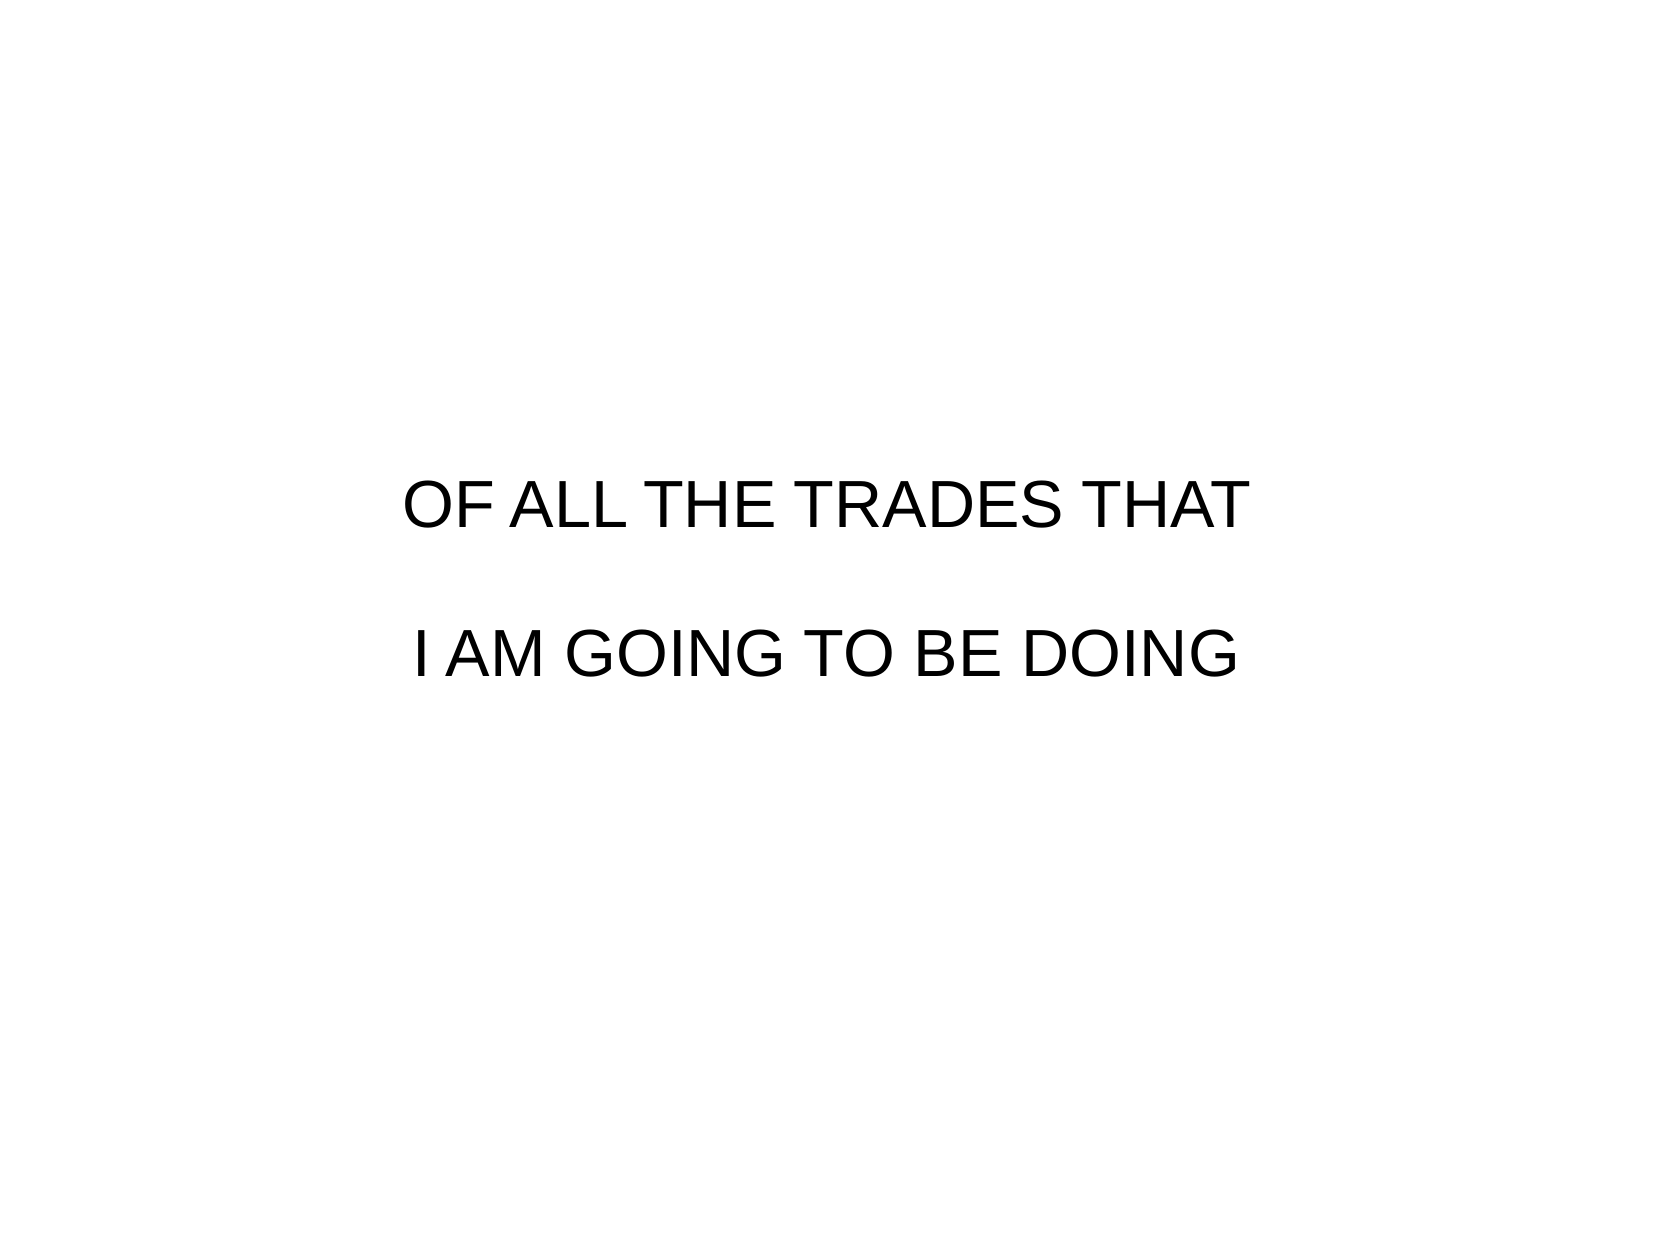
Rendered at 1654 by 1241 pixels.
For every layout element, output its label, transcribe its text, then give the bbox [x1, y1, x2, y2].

subtitle OF ALL THE TRADES THAT I AM GOING TO BE DOING [82, 49, 1571, 1109]
